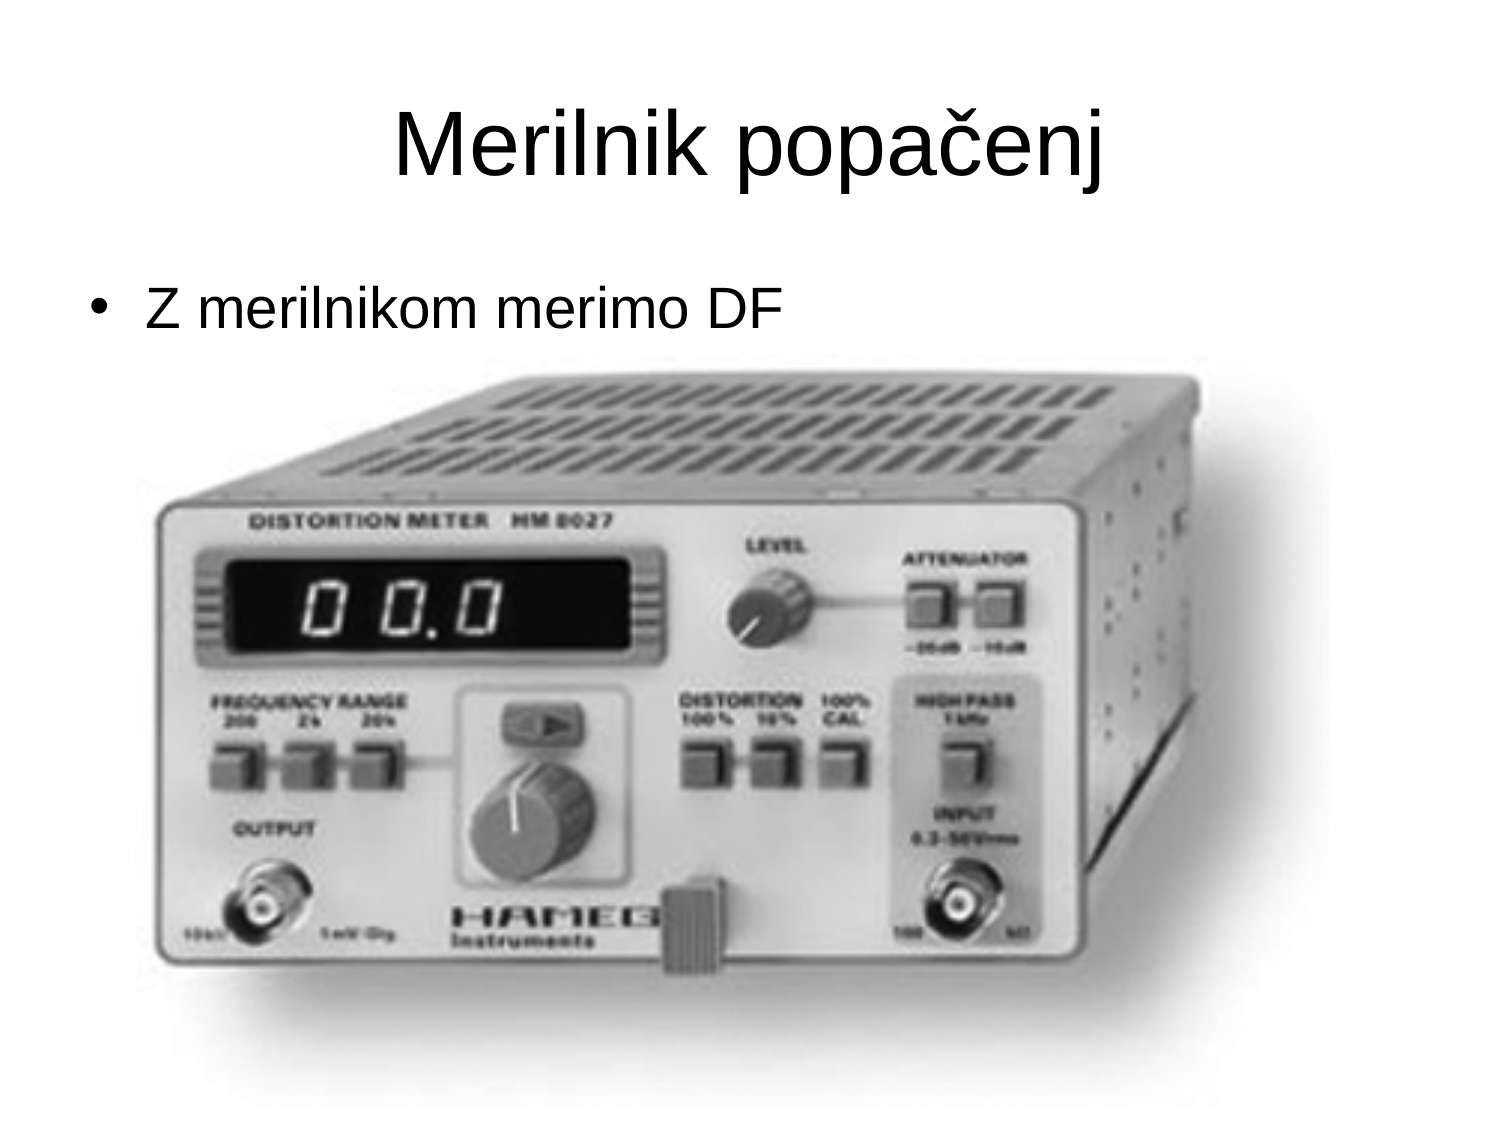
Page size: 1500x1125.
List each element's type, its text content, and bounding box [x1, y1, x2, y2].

title Merilnik popačenj [75, 45, 1426, 233]
picture [135, 354, 1329, 1107]
list Z merilnikom merimo DF [74, 262, 1376, 1006]
